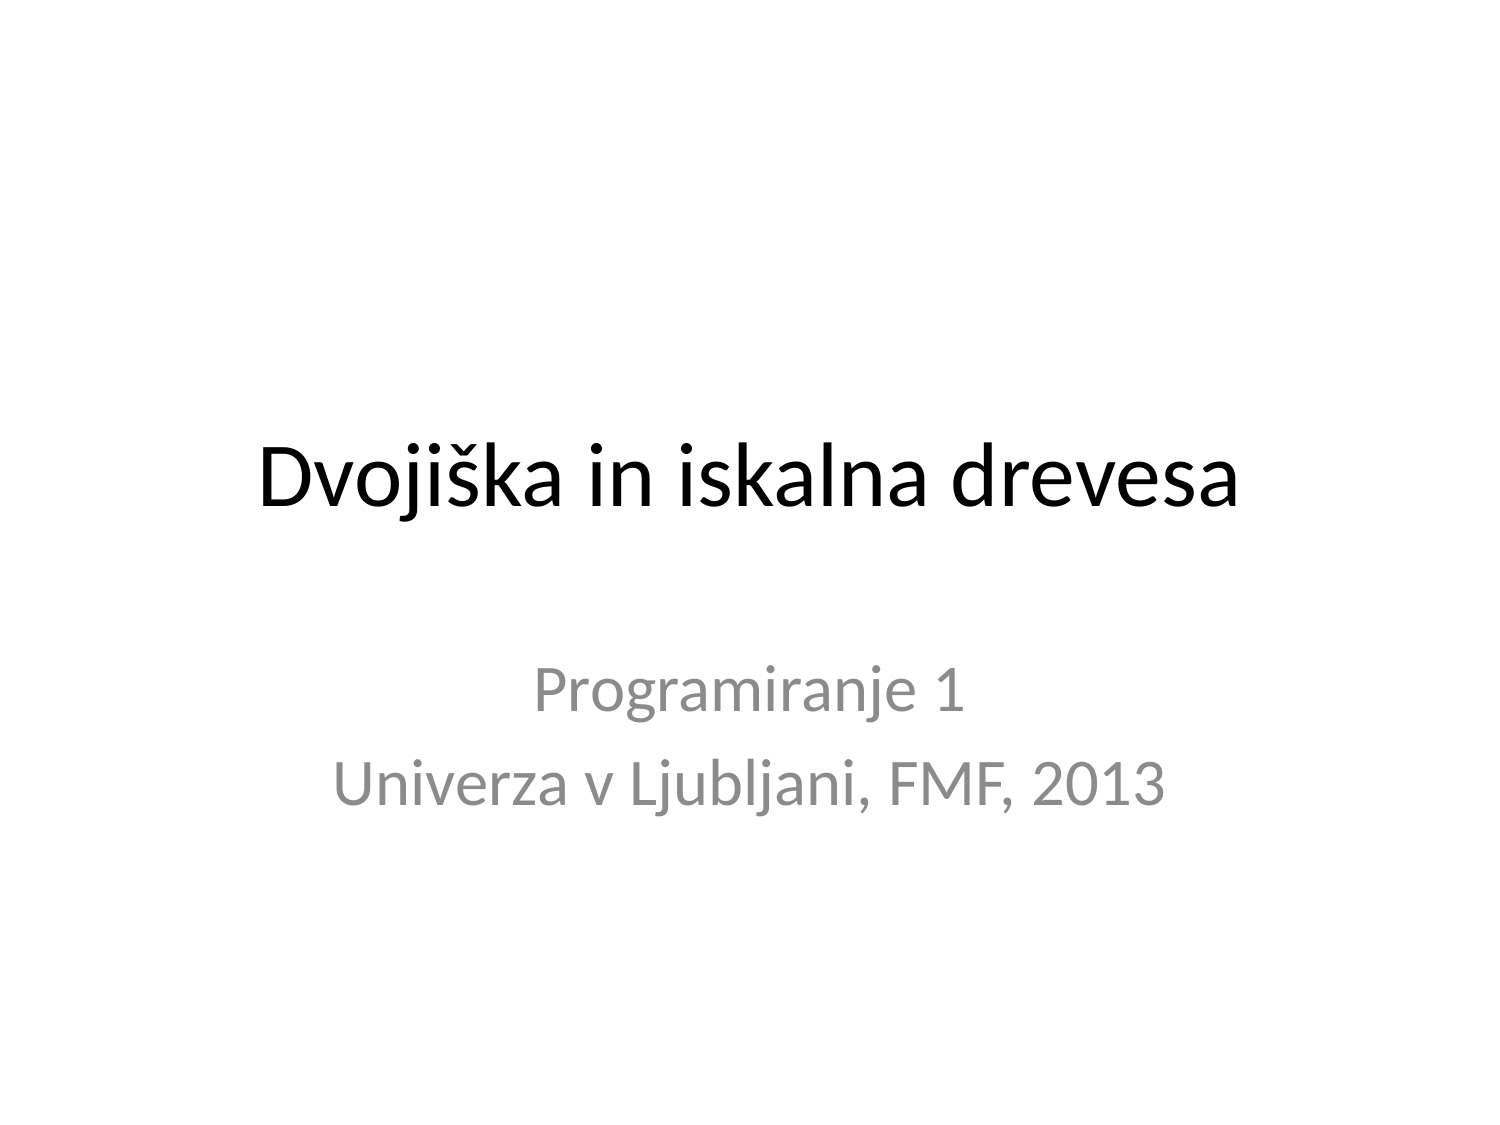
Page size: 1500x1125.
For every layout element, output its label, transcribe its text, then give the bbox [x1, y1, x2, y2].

title Dvojiška in iskalna drevesa [112, 349, 1388, 591]
subtitle Programiranje 1 Univerza v Ljubljani, FMF, 2013 [225, 637, 1275, 925]
